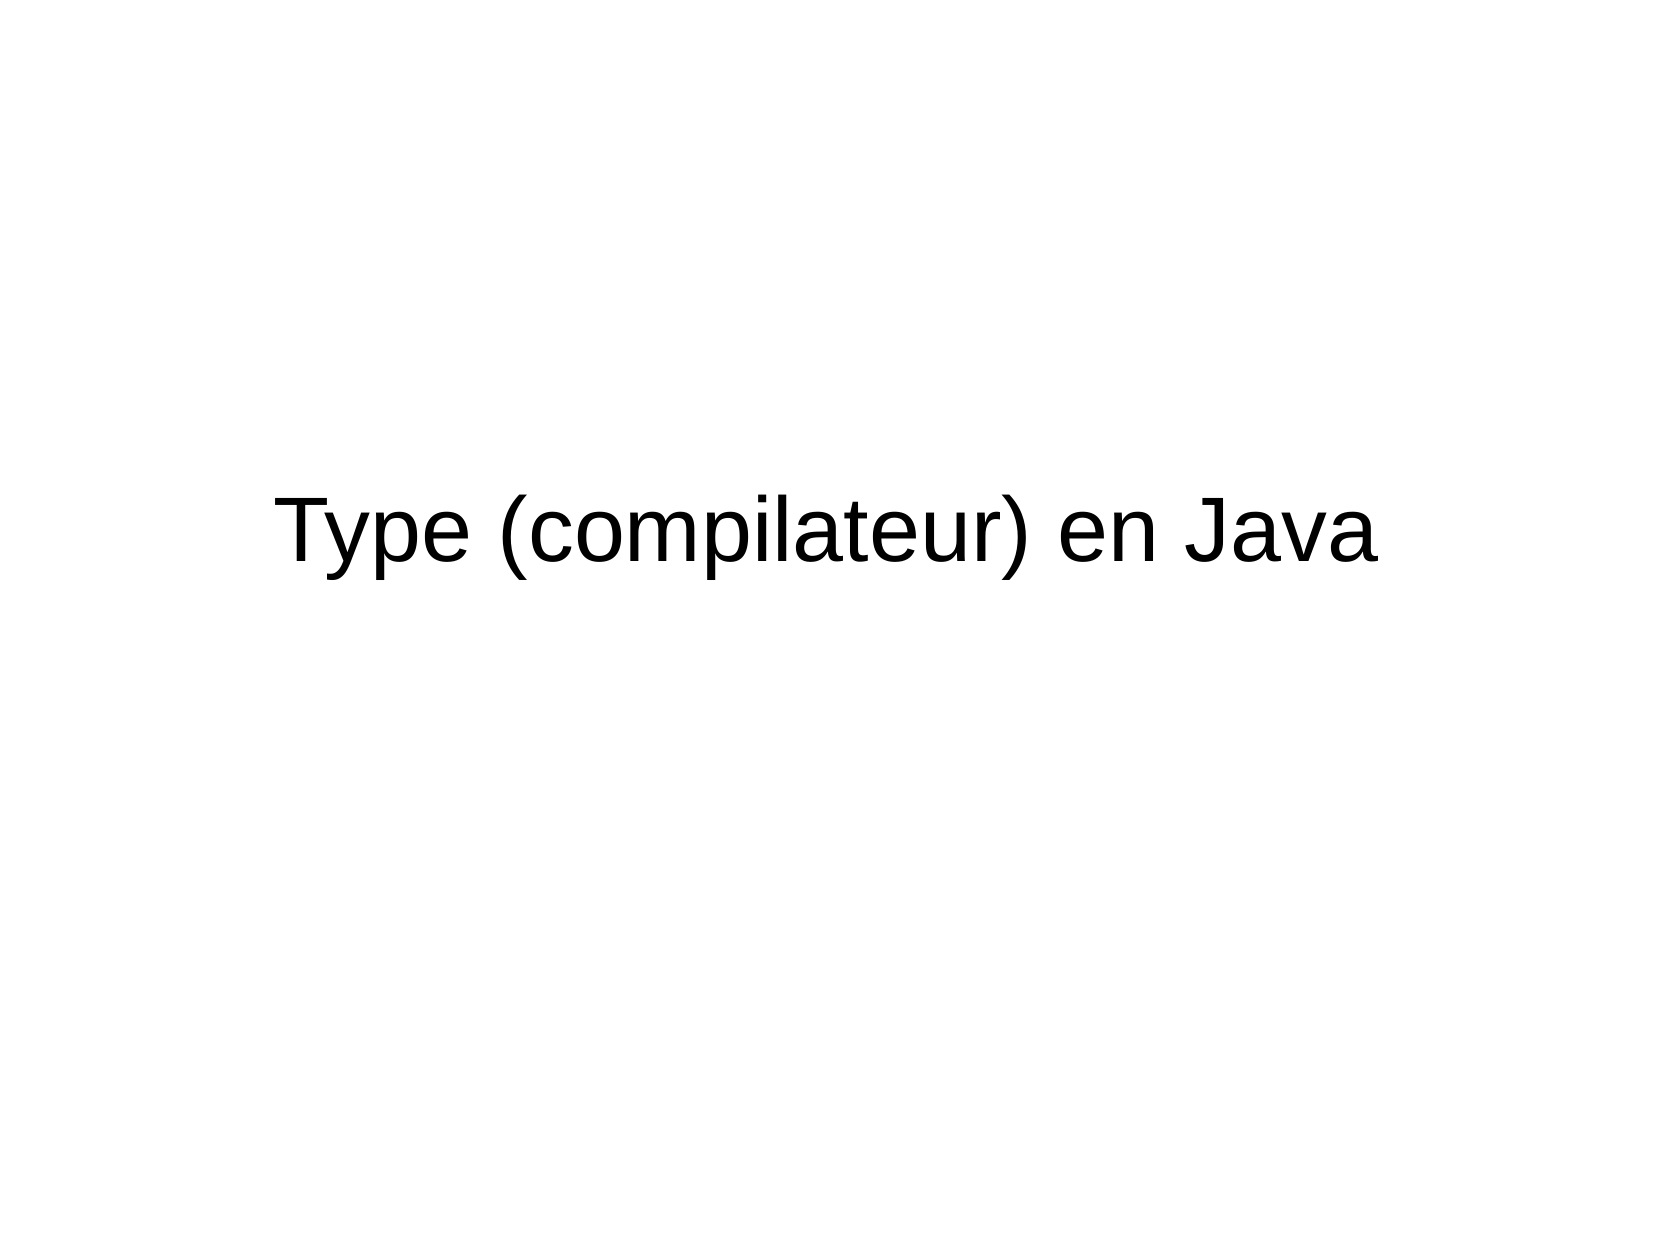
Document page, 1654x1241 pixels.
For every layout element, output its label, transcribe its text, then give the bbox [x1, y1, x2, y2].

subtitle Type (compilateur) en Java [82, 49, 1571, 1010]
